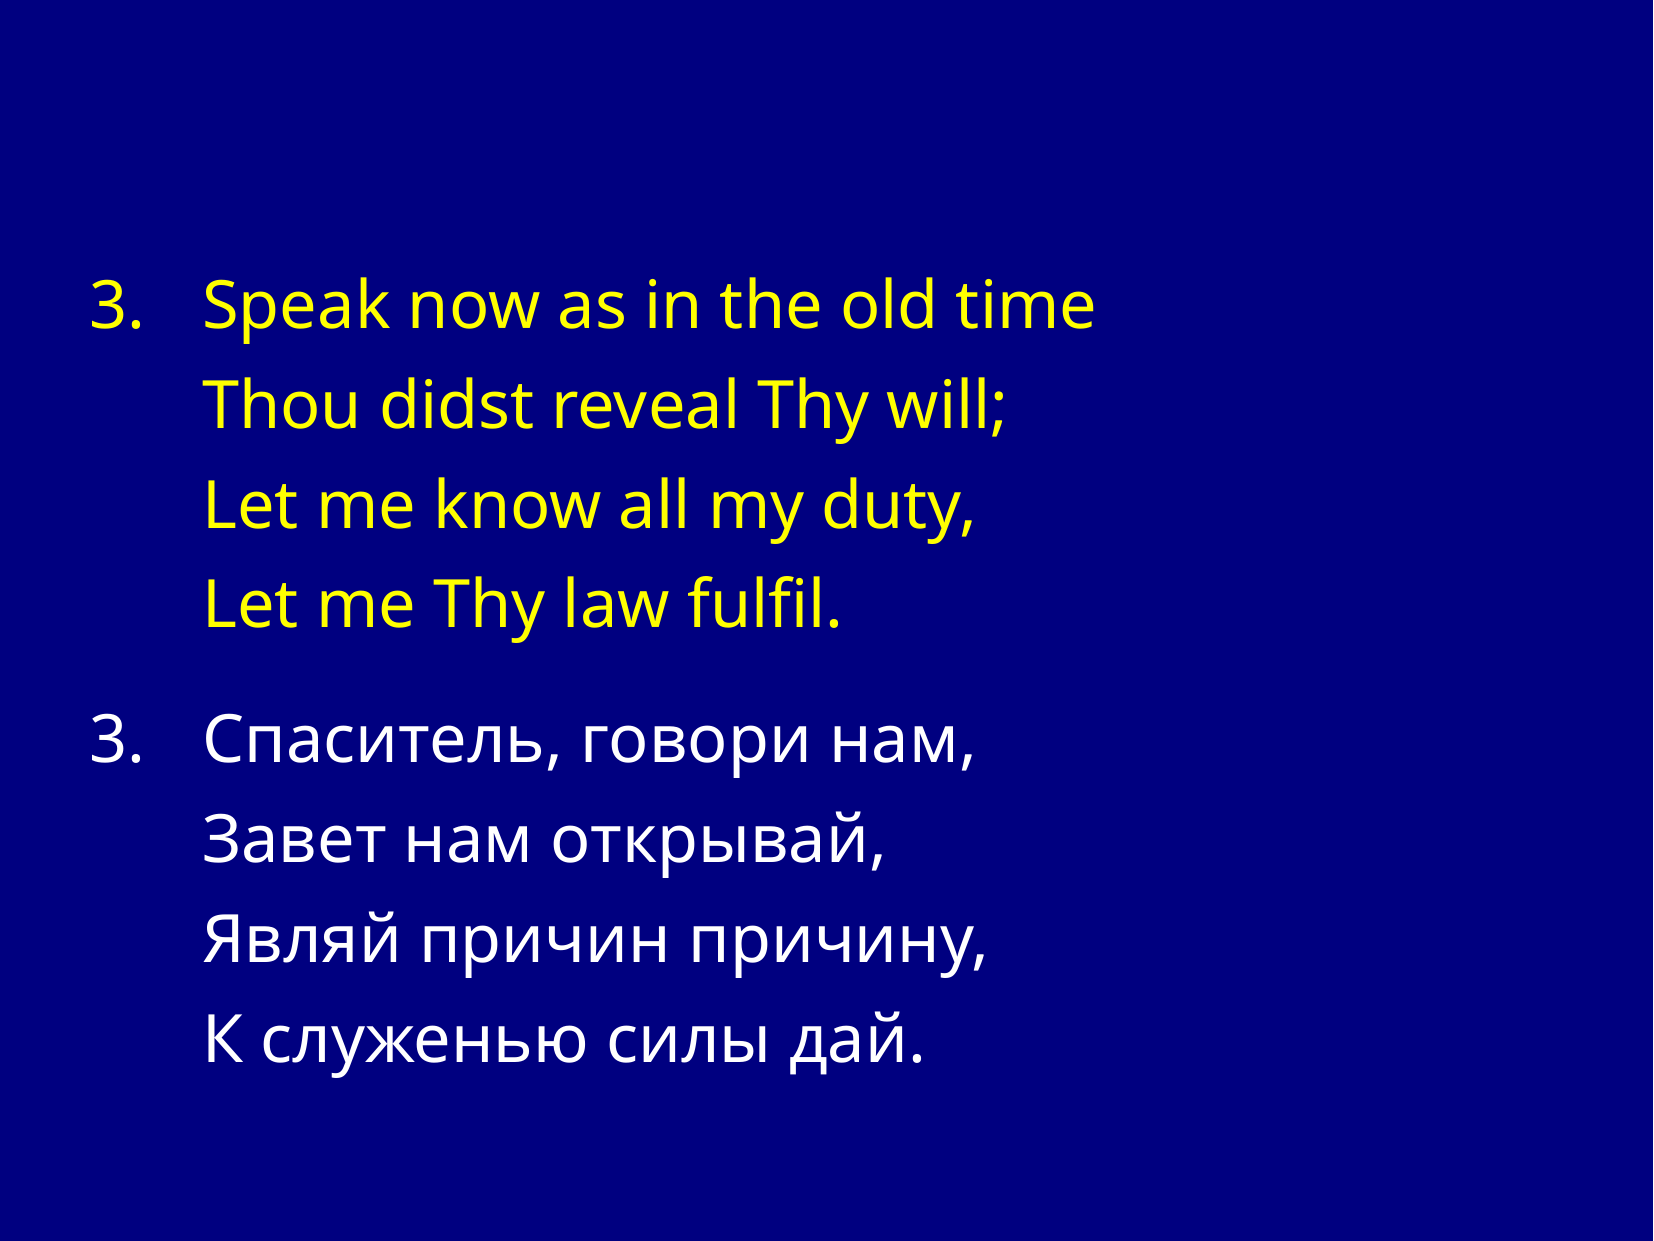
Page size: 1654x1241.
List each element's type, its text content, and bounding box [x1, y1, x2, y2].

text_box 3. Спаситель, говори нам, Завет нам открывай, Являй причин причину, К служенью силы дай. [75, 675, 1576, 1163]
text_box 3. Speak now as in the old time Thou didst reveal Thy will; Let me know all my duty, Let me Thy law fulfil. [75, 150, 1576, 638]
